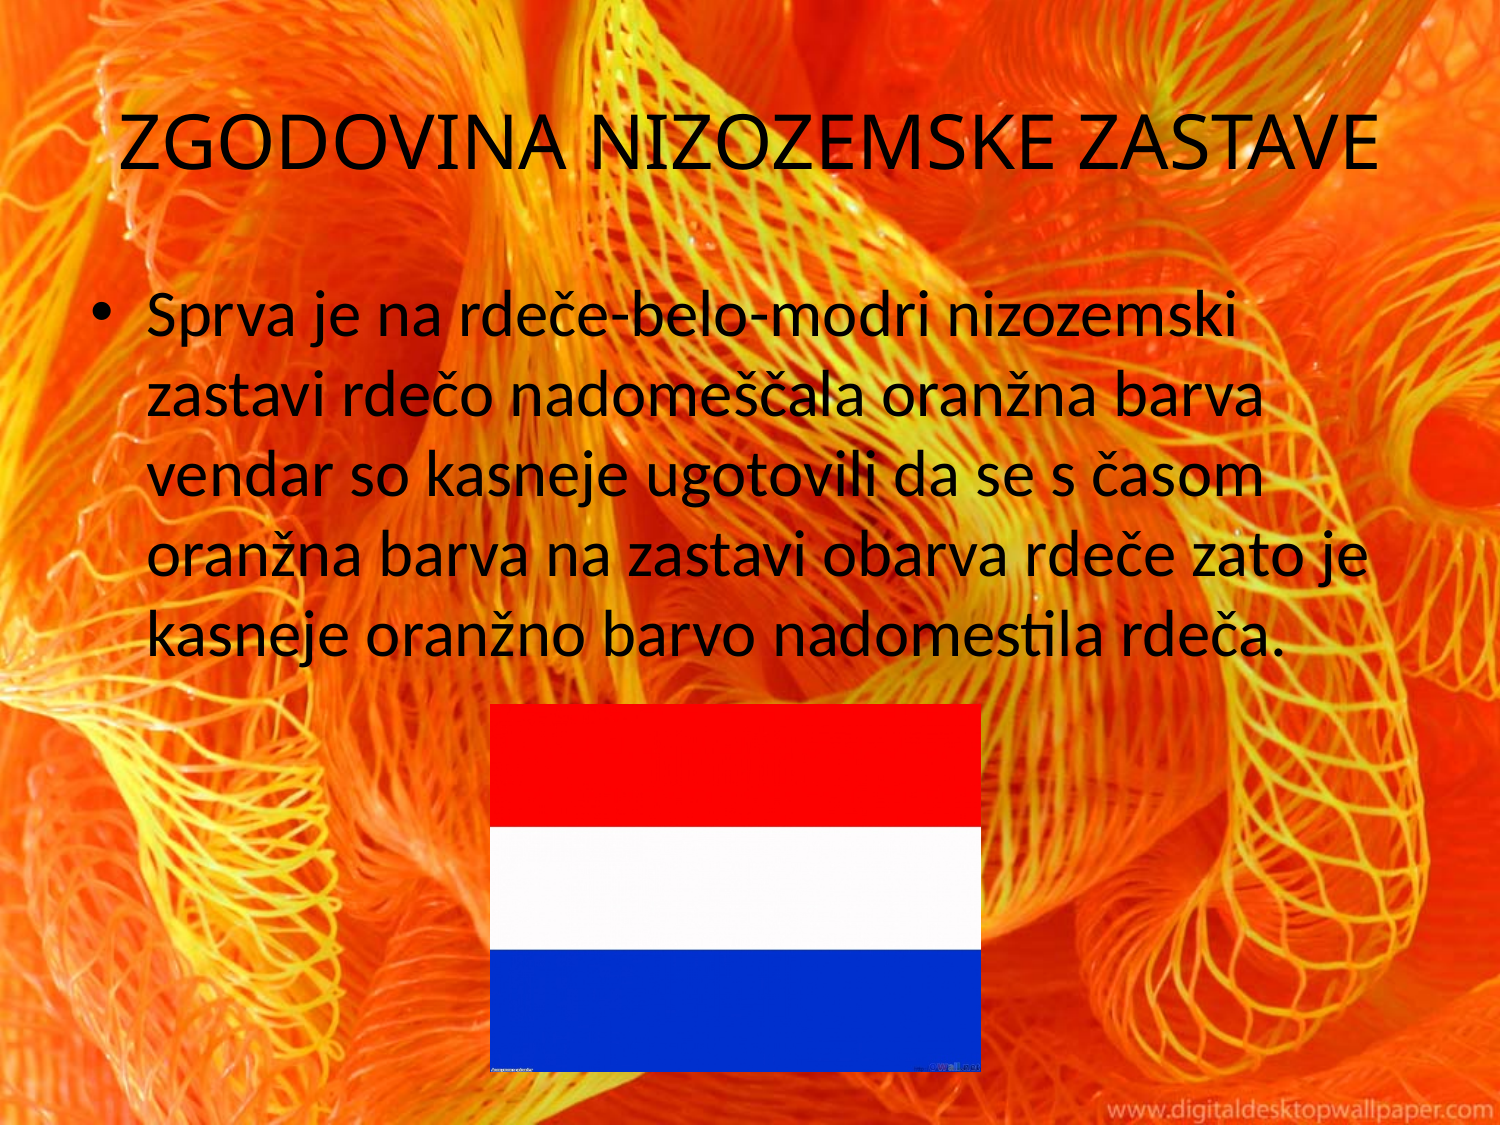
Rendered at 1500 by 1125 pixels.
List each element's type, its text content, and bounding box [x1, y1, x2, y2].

list Sprva je na rdeče-belo-modri nizozemski zastavi rdečo nadomeščala oranžna barva vendar so kasneje ugotovili da se s časom oranžna barva na zastavi obarva rdeče zato je kasneje oranžno barvo nadomestila rdeča. [75, 262, 1425, 1005]
picture [0, 0, 1500, 1125]
title ZGODOVINA NIZOZEMSKE ZASTAVE [75, 45, 1425, 233]
